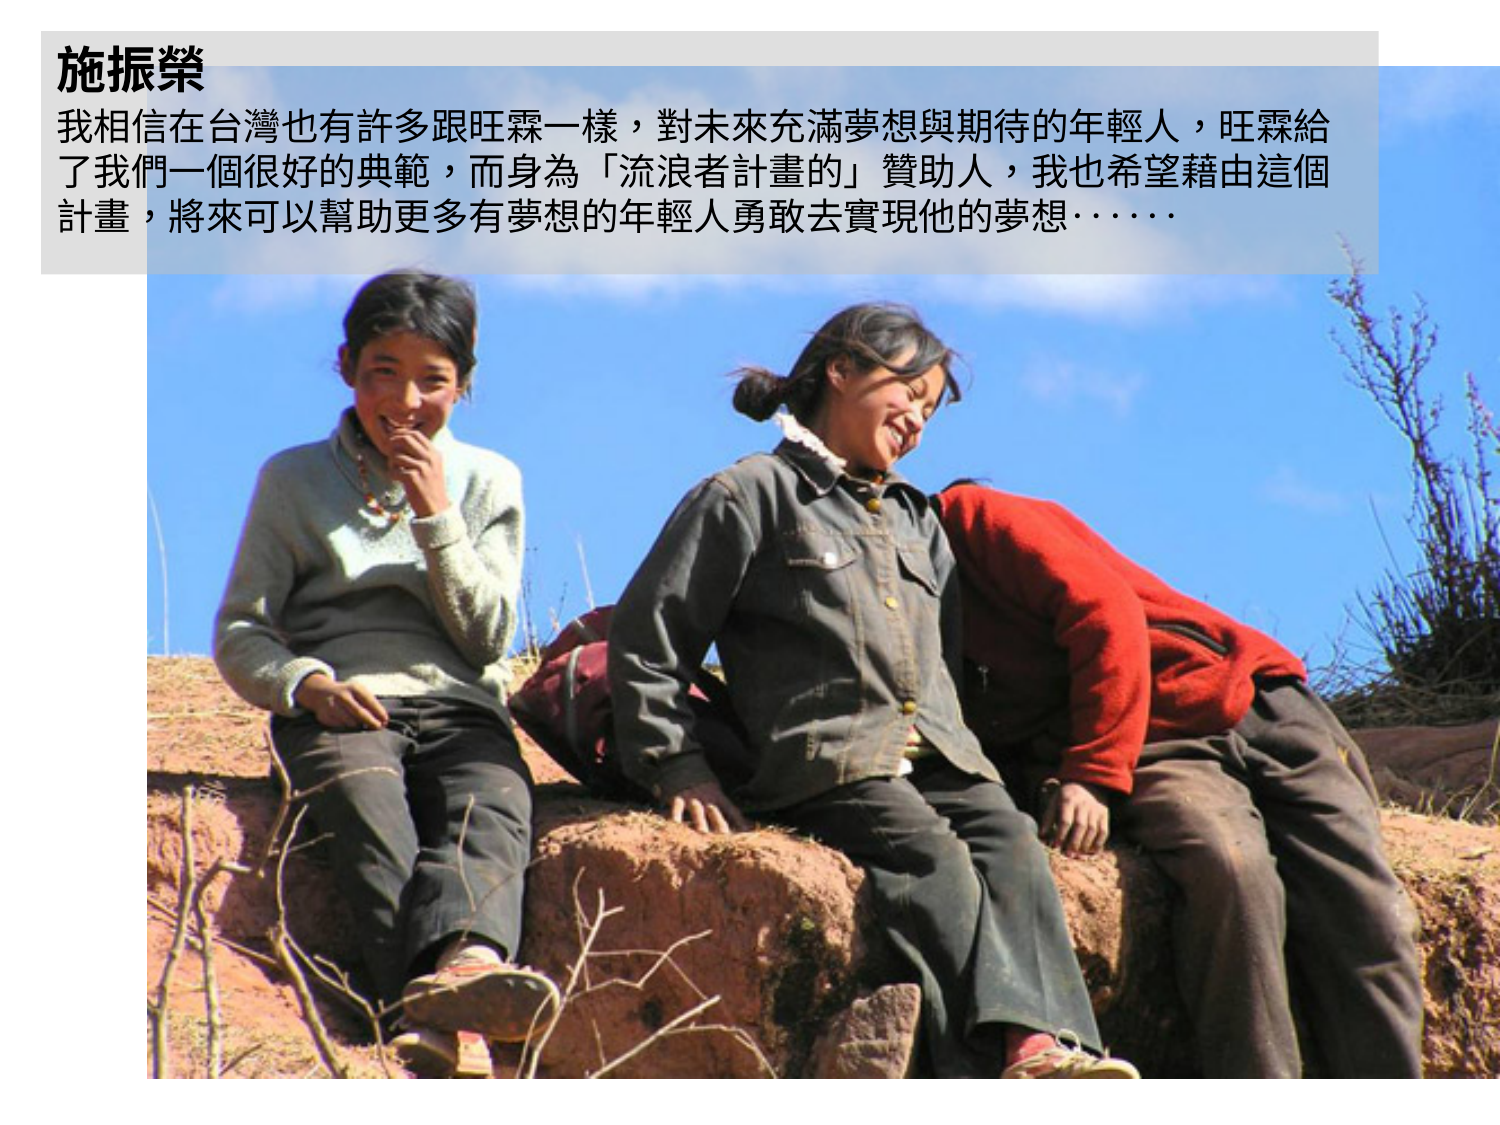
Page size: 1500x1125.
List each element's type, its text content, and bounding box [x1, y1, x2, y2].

picture [147, 66, 1500, 1079]
text_box 施振榮 我相信在台灣也有許多跟旺霖一樣，對未來充滿夢想與期待的年輕人，旺霖給了我們一個很好的典範，而身為「流浪者計畫的」贊助人，我也希望藉由這個計畫，將來可以幫助更多有夢想的年輕人勇敢去實現他的夢想‥‥‥ [41, 31, 1379, 275]
